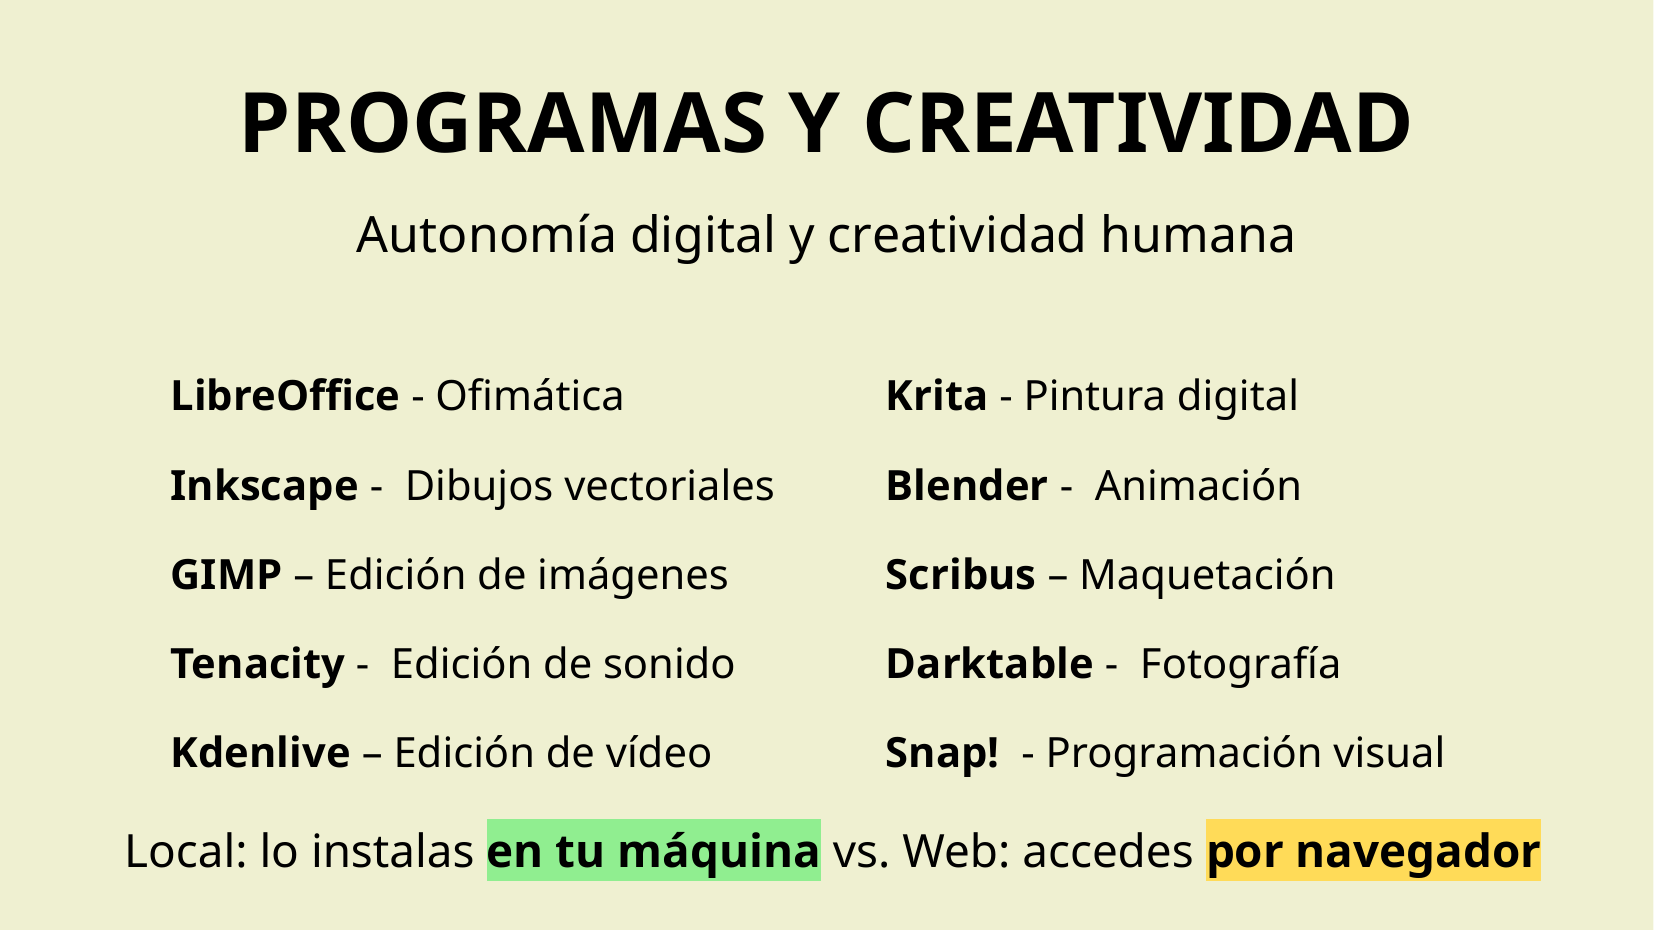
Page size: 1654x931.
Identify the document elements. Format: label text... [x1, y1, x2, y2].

text_box Krita - Pintura digital Blender - Animación Scribus – Maquetación Darktable - Fotografía Snap! - Programación visual [885, 357, 1595, 731]
text_box LibreOffice - Ofimática Inkscape - Dibujos vectoriales GIMP – Edición de imágenes Tenacity - Edición de sonido Kdenlive – Edición de vídeo [170, 357, 804, 720]
title programas y creatividad [82, 43, 1571, 188]
text_box Autonomía digital y creatividad humana [0, 188, 1654, 250]
text_box Local: lo instalas en tu máquina vs. Web: accedes por navegador [0, 809, 1654, 869]
